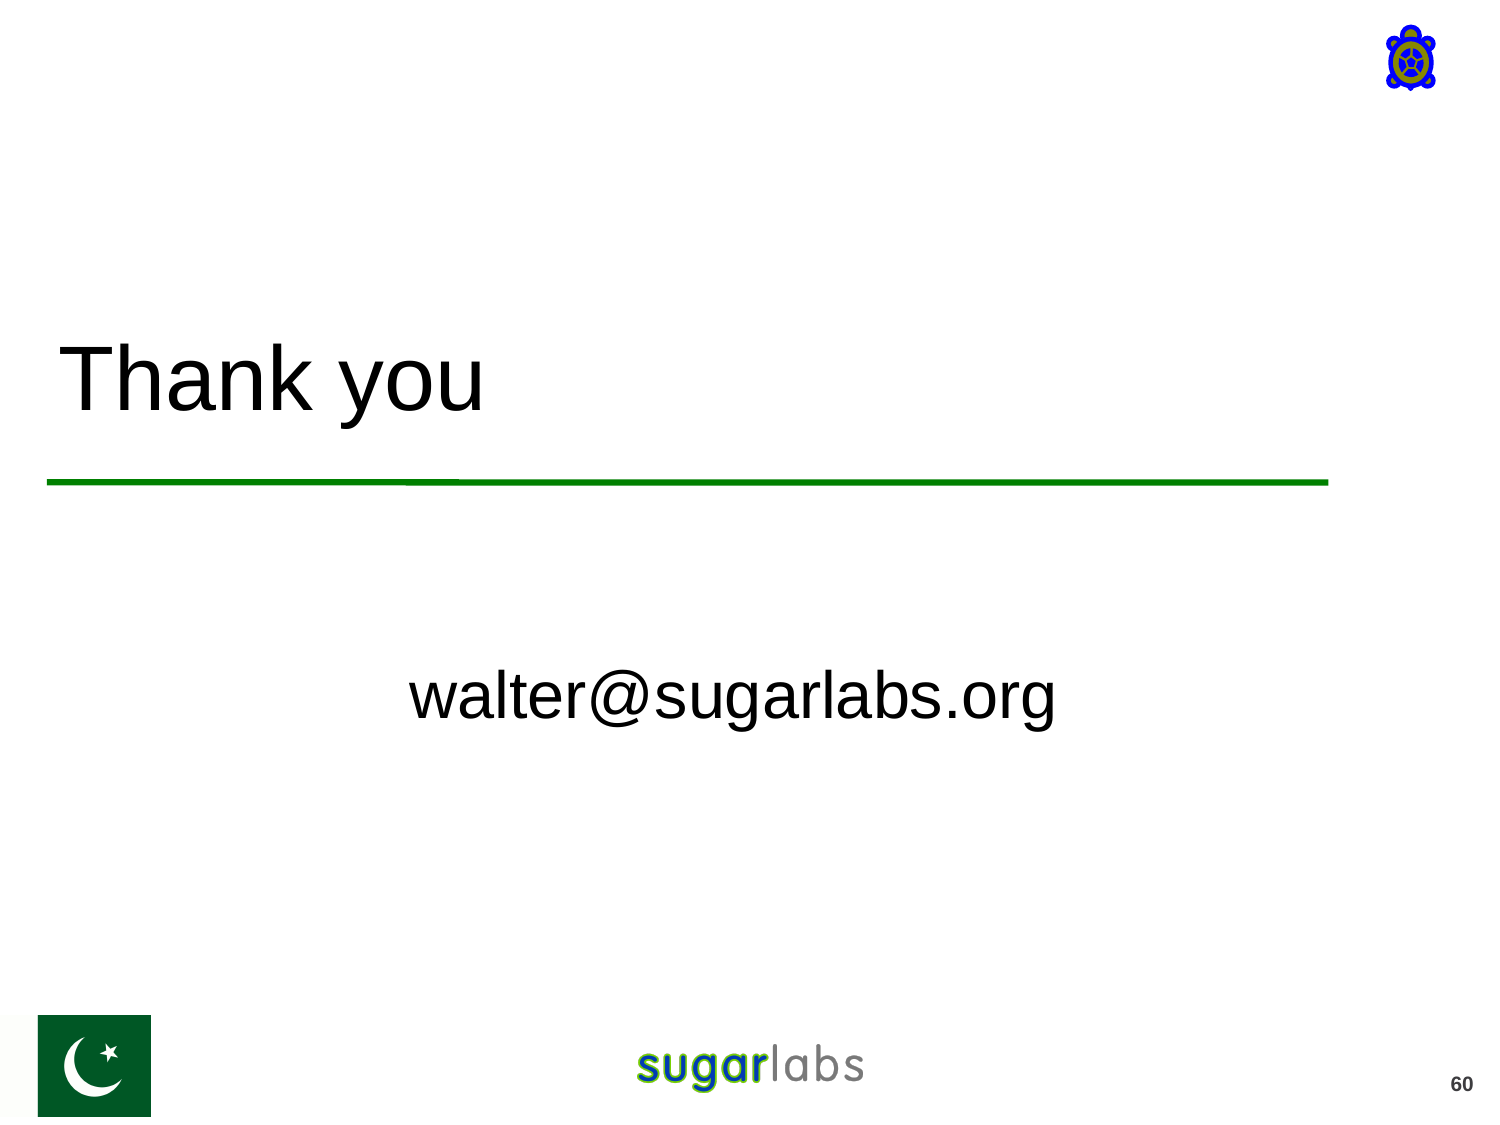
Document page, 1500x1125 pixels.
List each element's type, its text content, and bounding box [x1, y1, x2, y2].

picture [0, 1015, 151, 1117]
subtitle walter@sugarlabs.org [59, 538, 1409, 852]
picture [637, 1044, 863, 1093]
title Thank you [59, 292, 1409, 466]
picture [1374, 22, 1447, 95]
